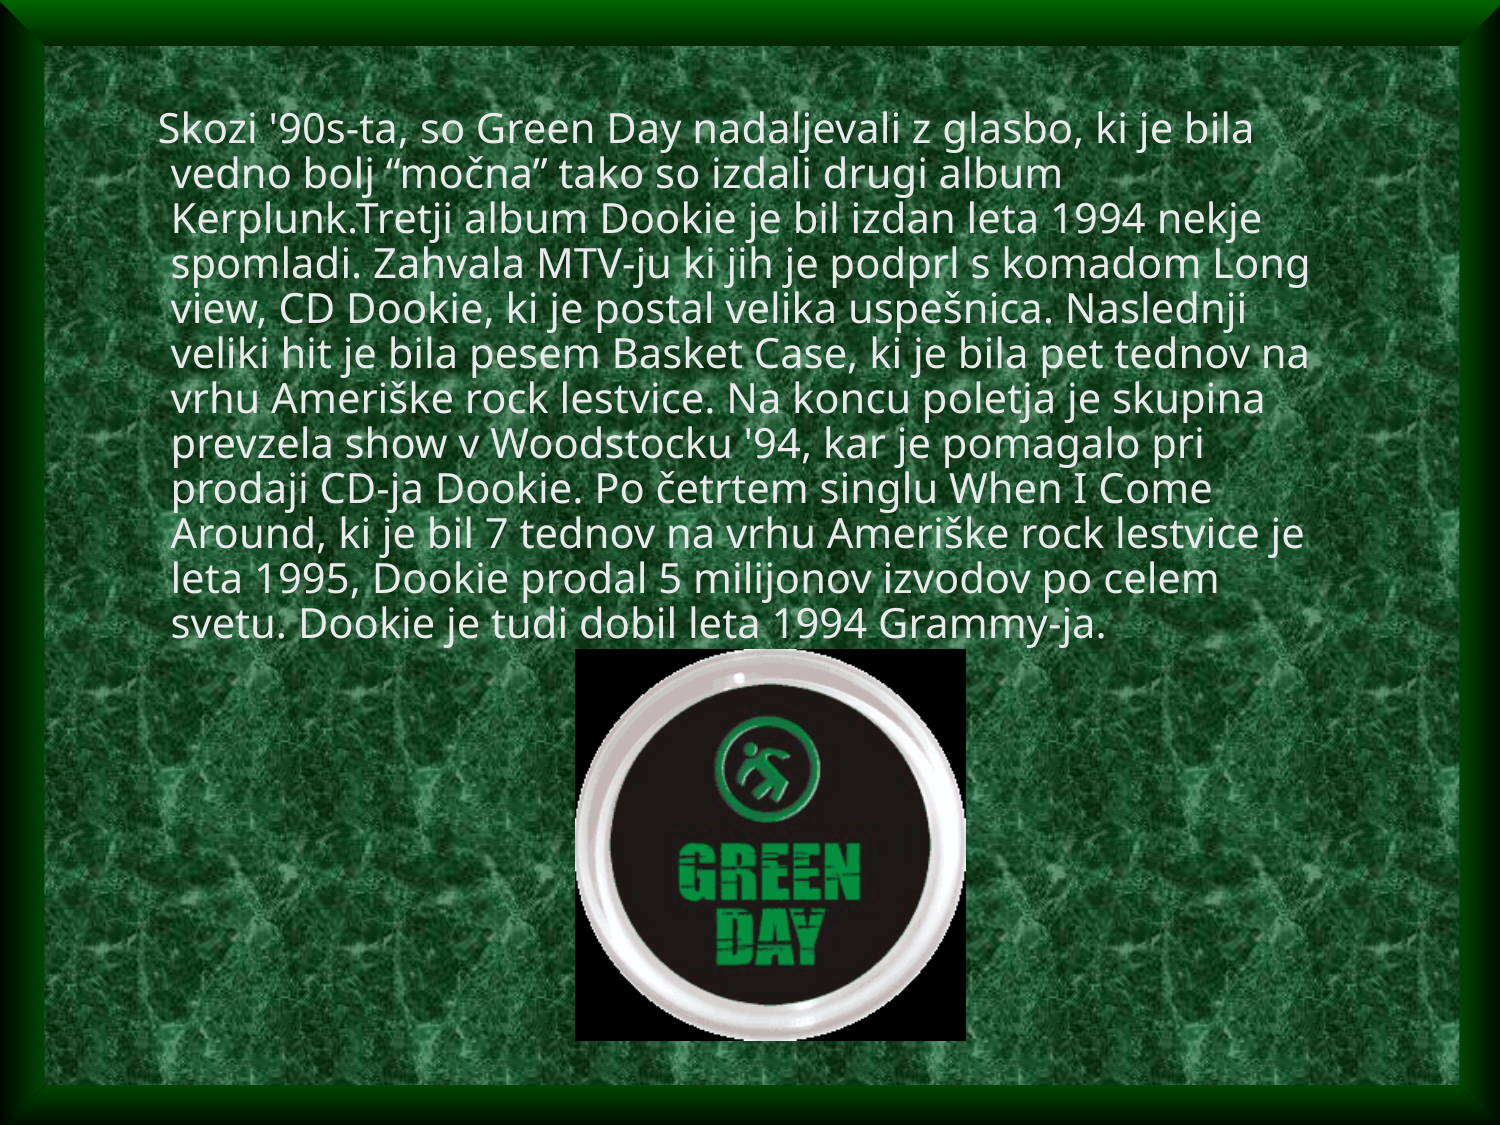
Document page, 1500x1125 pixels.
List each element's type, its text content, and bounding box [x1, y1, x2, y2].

list Skozi '90s-ta, so Green Day nadaljevali z glasbo, ki je bila vedno bolj “močna” tako so izdali drugi album Kerplunk.Tretji album Dookie je bil izdan leta 1994 nekje spomladi. Zahvala MTV-ju ki jih je podprl s komadom Long view, CD Dookie, ki je postal velika uspešnica. Naslednji veliki hit je bila pesem Basket Case, ki je bila pet tednov na vrhu Ameriške rock lestvice. Na koncu poletja je skupina prevzela show v Woodstocku '94, kar je pomagalo pri prodaji CD-ja Dookie. Po četrtem singlu When I Come Around, ki je bil 7 tednov na vrhu Ameriške rock lestvice je leta 1995, Dookie prodal 5 milijonov izvodov po celem svetu. Dookie je tudi dobil leta 1994 Grammy-ja. [99, 99, 1356, 761]
picture [44, 46, 1460, 1085]
